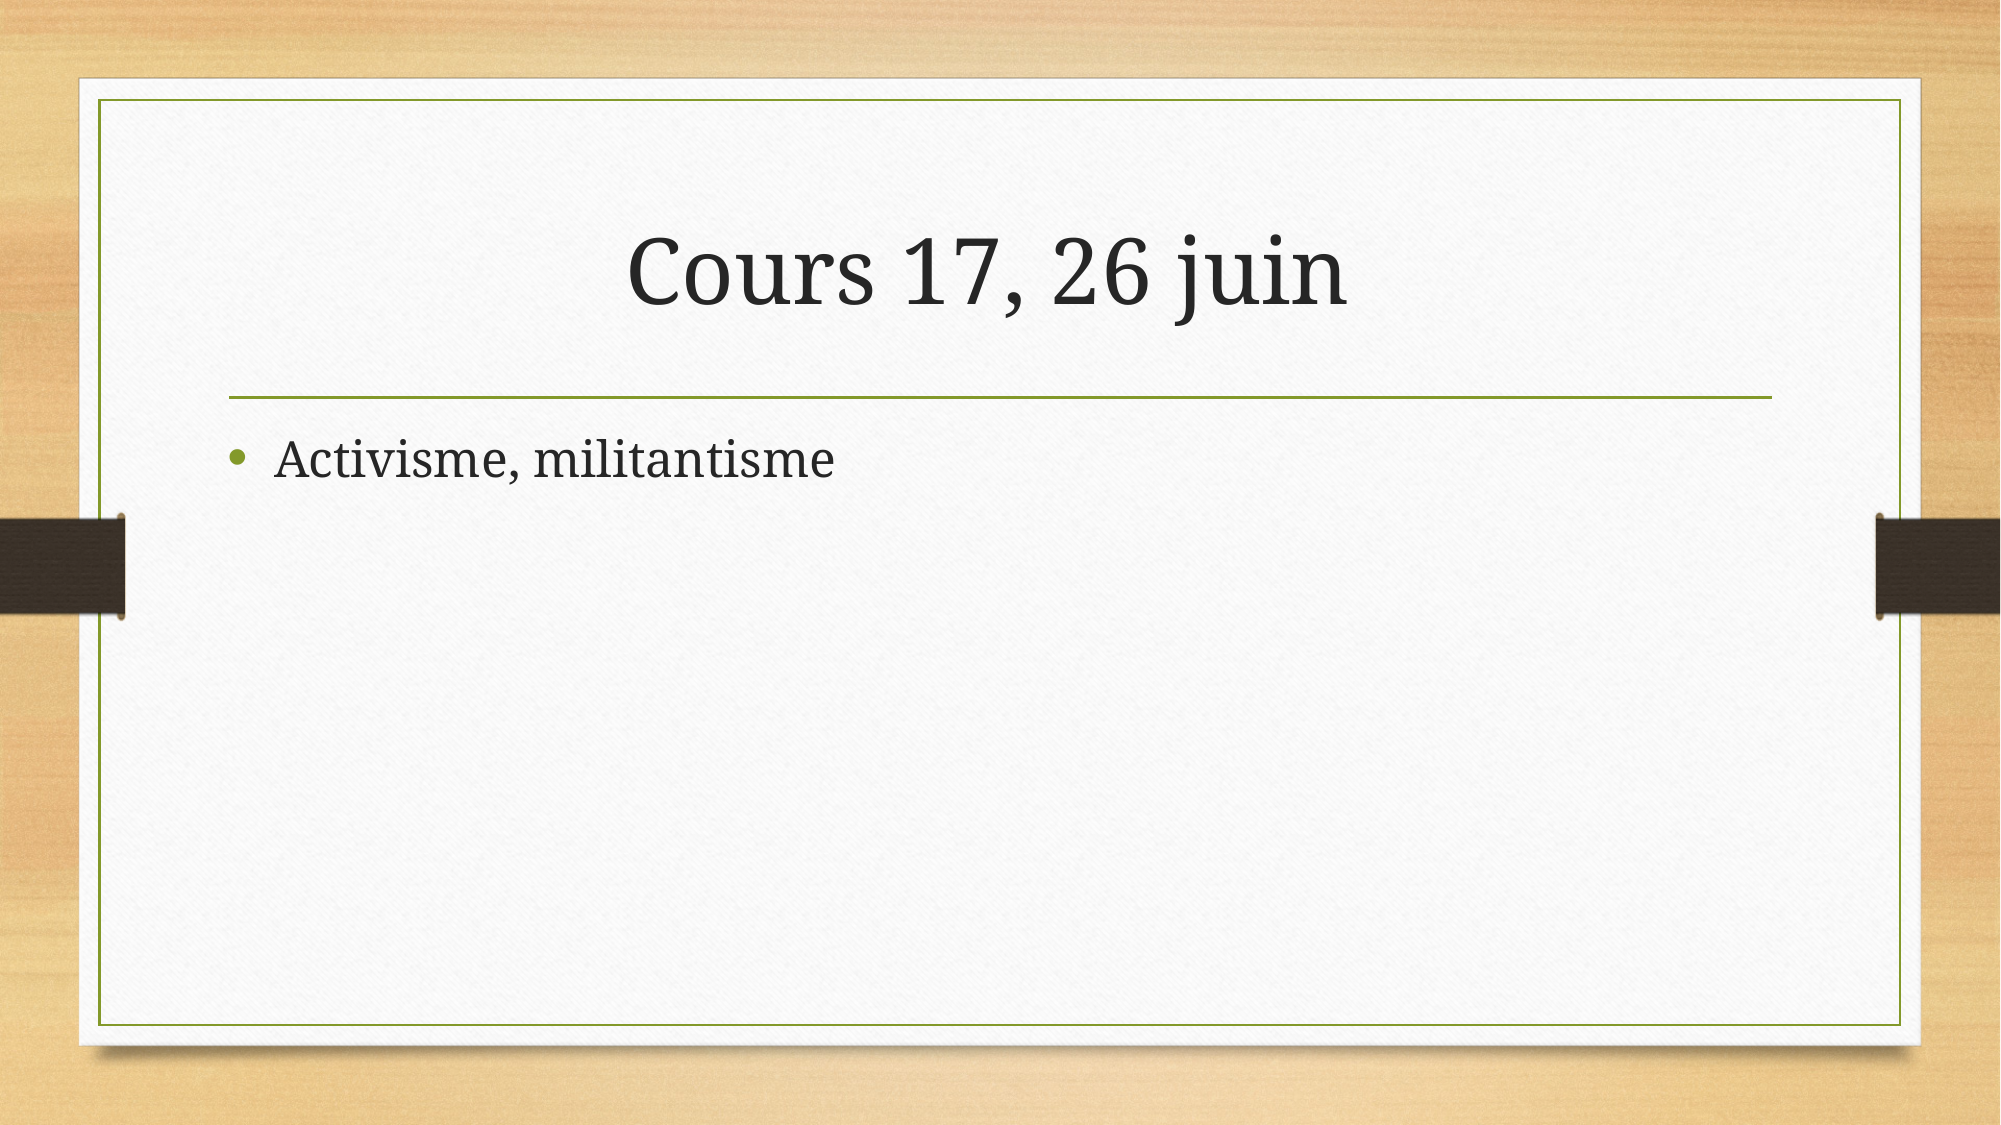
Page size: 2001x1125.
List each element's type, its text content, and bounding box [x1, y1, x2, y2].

list Activisme, militantisme [212, 419, 1788, 964]
title Cours 17, 26 juin [212, 161, 1788, 376]
